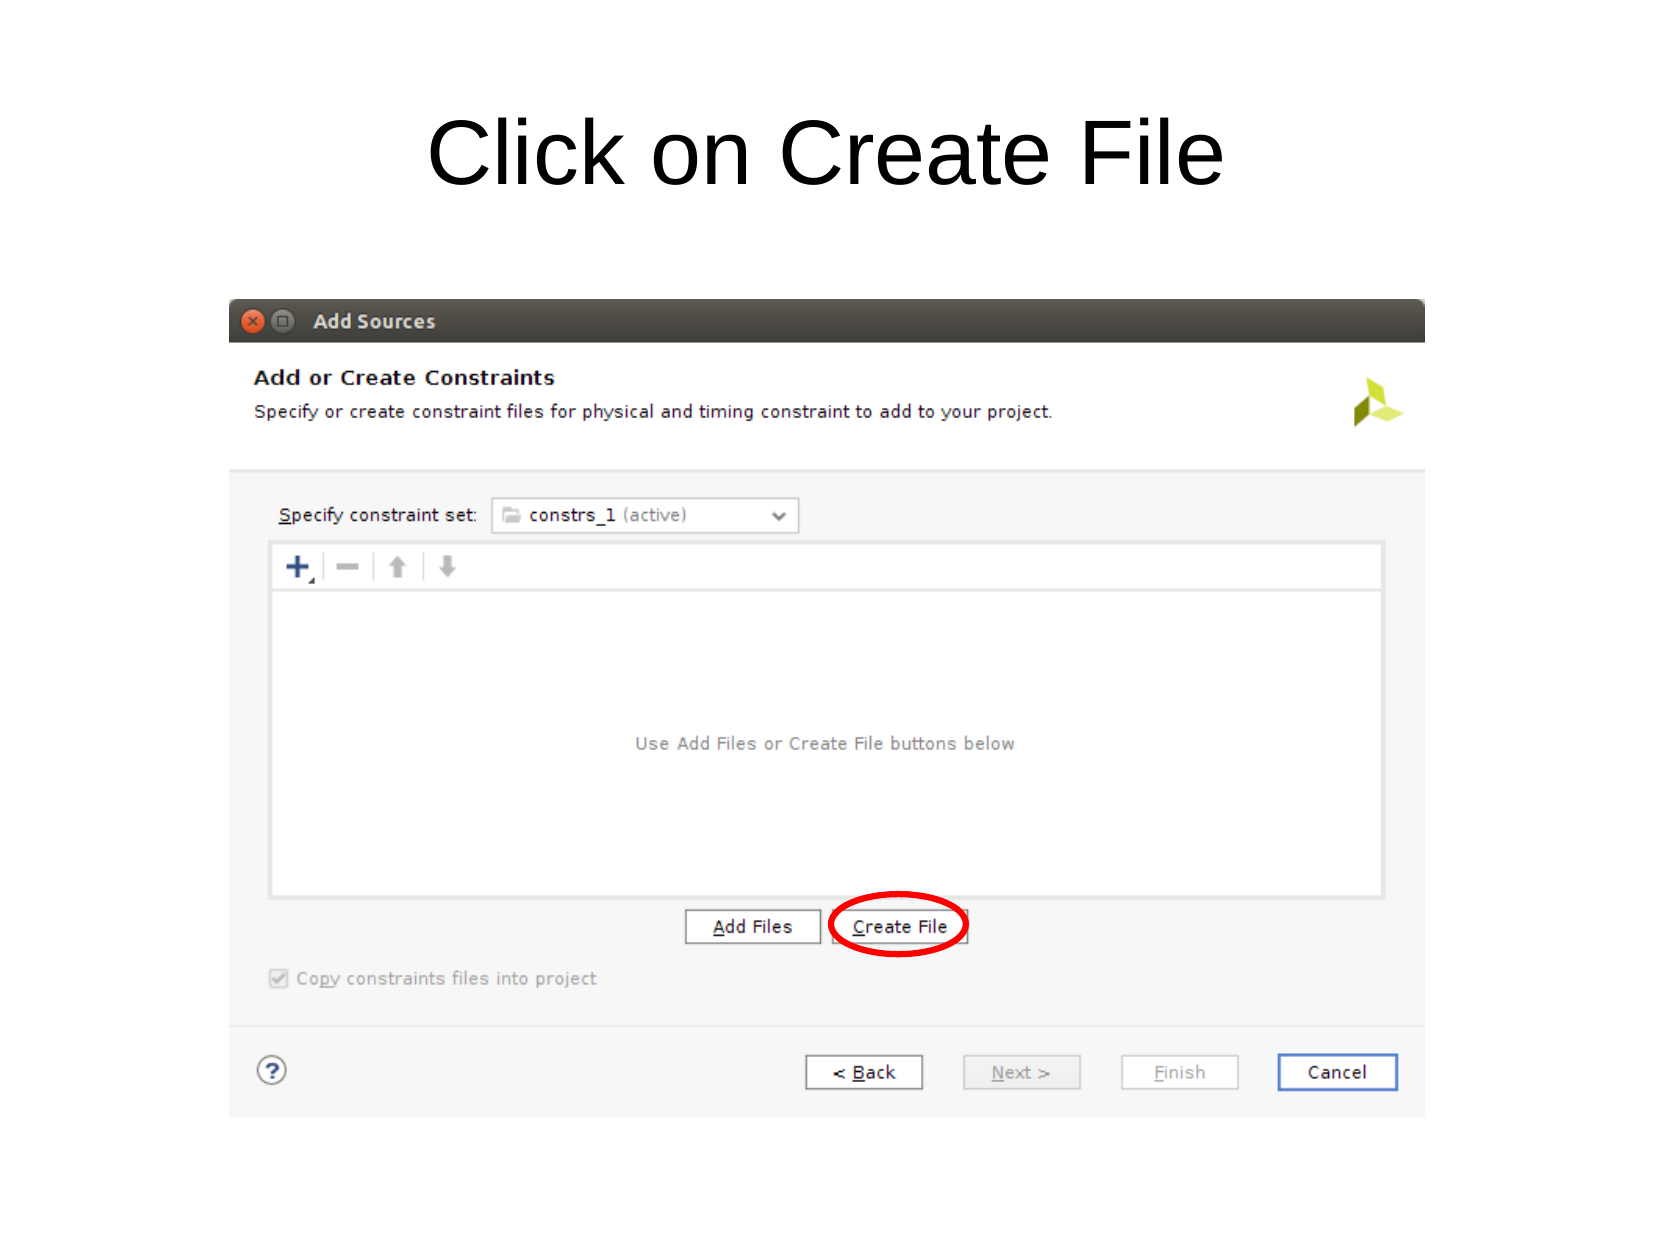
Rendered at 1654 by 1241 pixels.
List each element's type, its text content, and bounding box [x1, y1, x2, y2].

title Click on Create File [82, 49, 1571, 257]
picture [229, 299, 1425, 1118]
